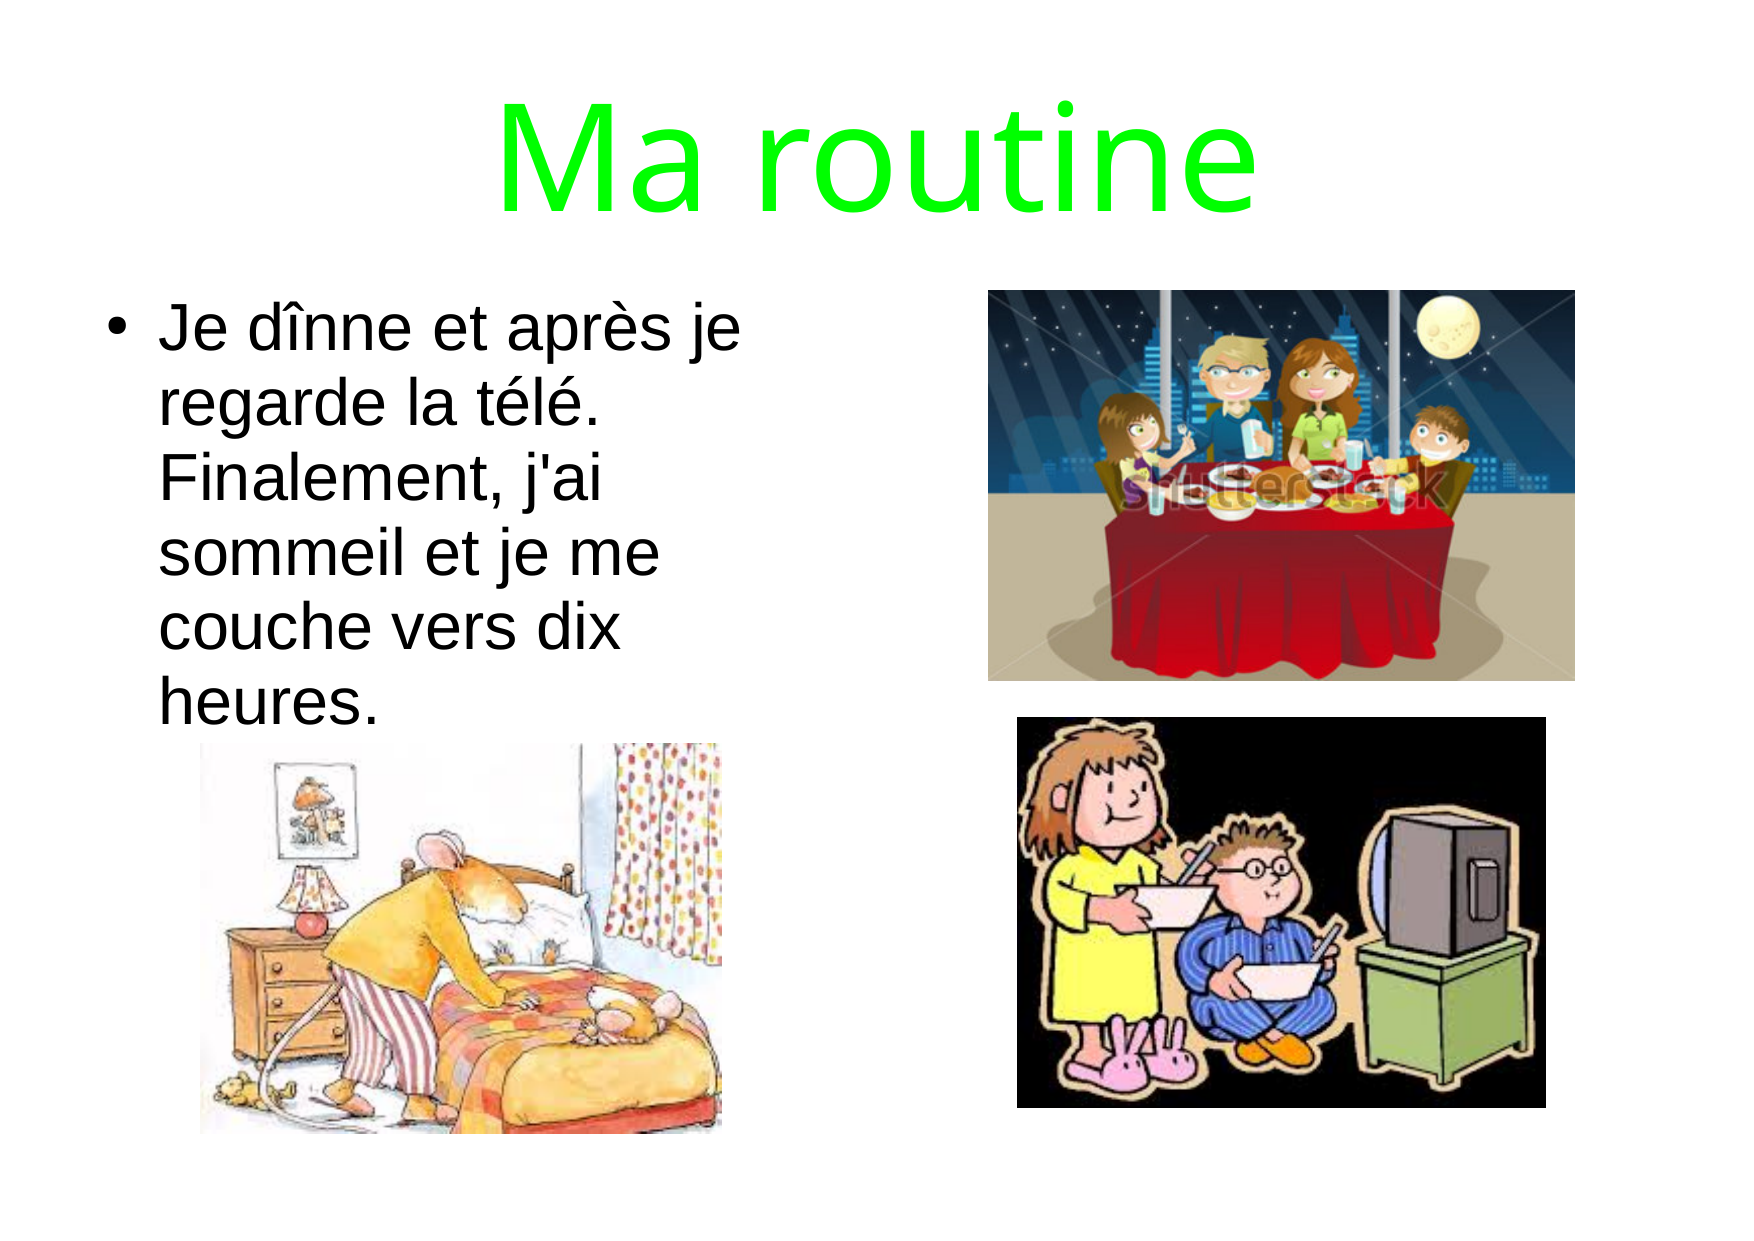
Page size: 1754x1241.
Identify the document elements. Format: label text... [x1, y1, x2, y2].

list Je dînne et après je regarde la télé. Finalement, j'ai sommeil et je me couche vers dix heures. [87, 290, 858, 739]
picture [1017, 717, 1546, 1109]
title Ma routine [87, 49, 1667, 257]
picture [988, 290, 1575, 681]
picture [200, 743, 722, 1134]
